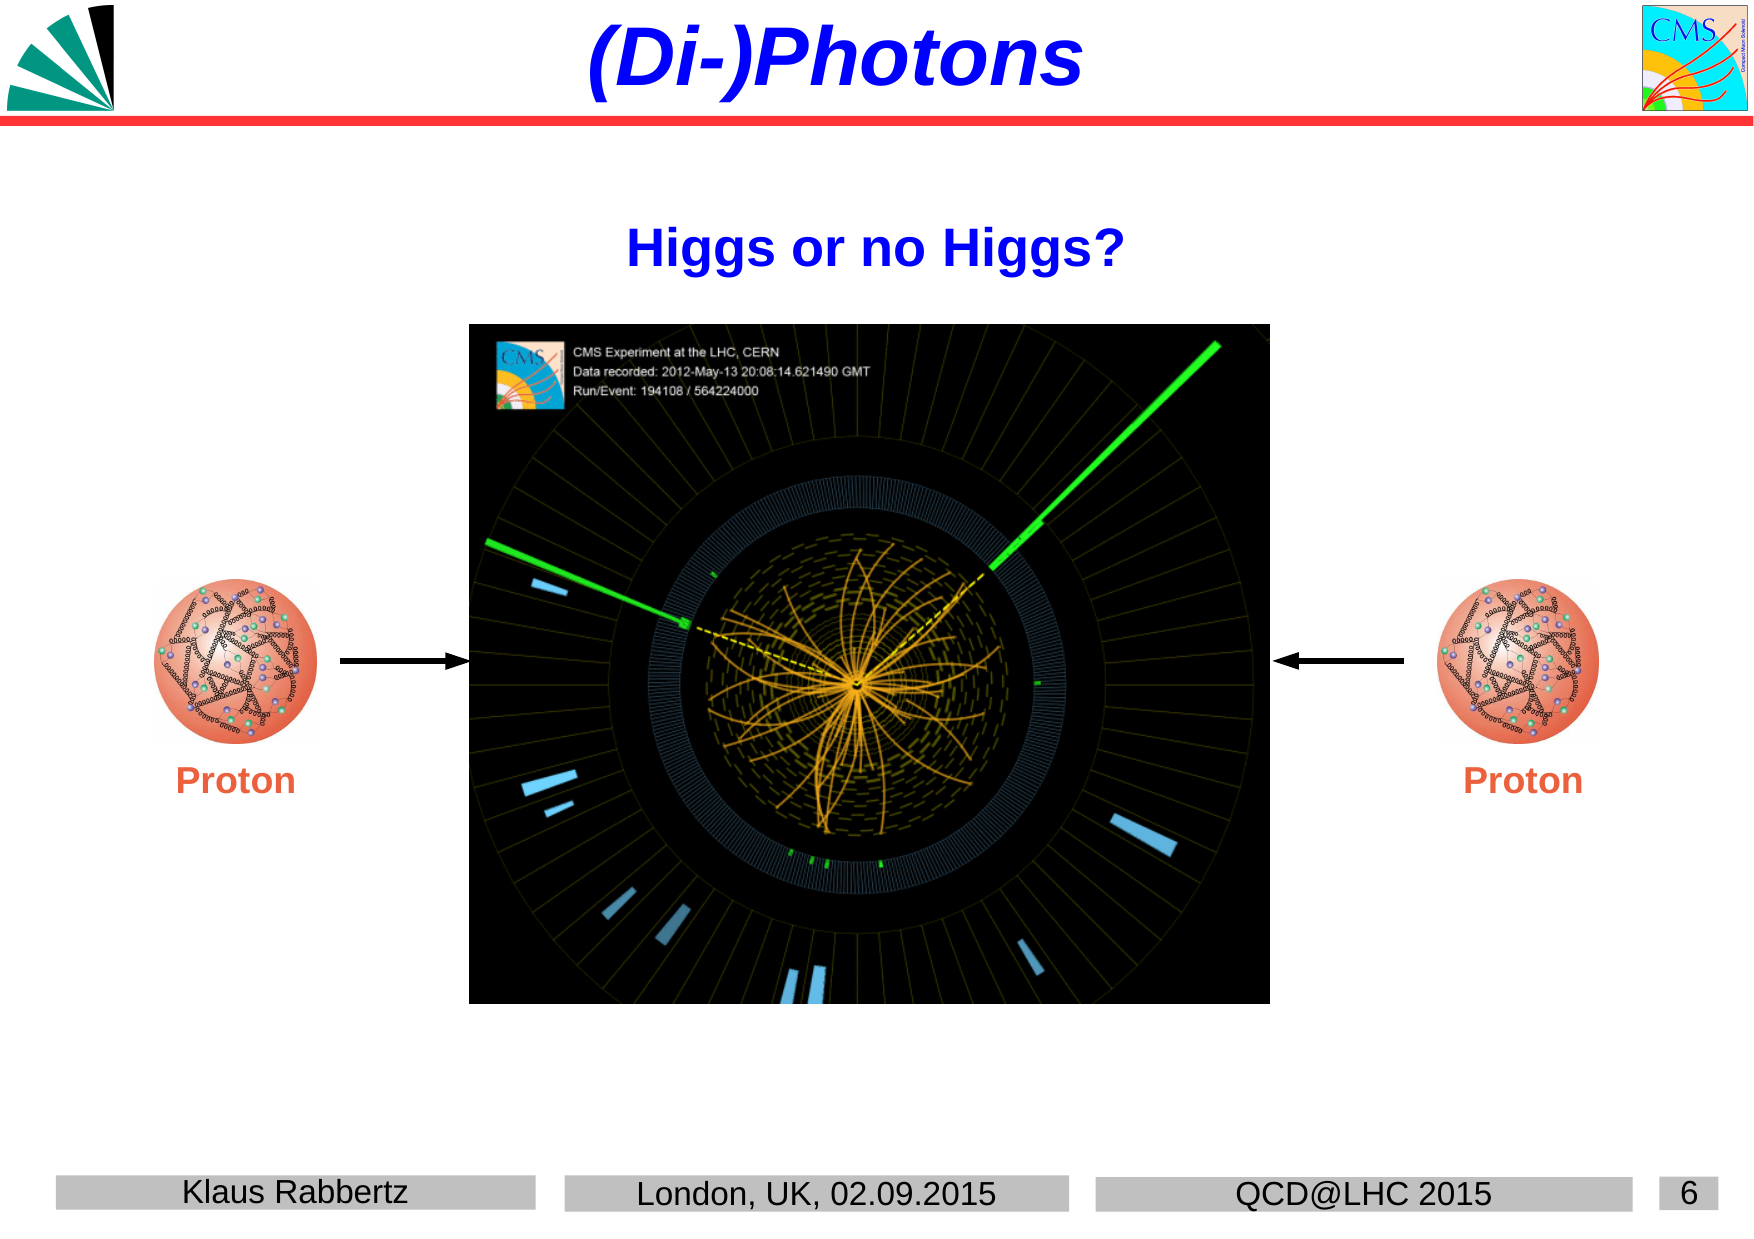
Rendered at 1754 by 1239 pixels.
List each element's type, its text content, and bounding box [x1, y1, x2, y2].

picture [1642, 5, 1748, 111]
text_box Proton [163, 753, 309, 808]
text_box Proton [1451, 753, 1597, 808]
picture [7, 5, 114, 112]
picture [1437, 579, 1599, 744]
title (Di-)Photons [129, 0, 1545, 114]
text_box Higgs or no Higgs? [614, 212, 1140, 285]
picture [469, 324, 1270, 1004]
picture [154, 579, 317, 744]
